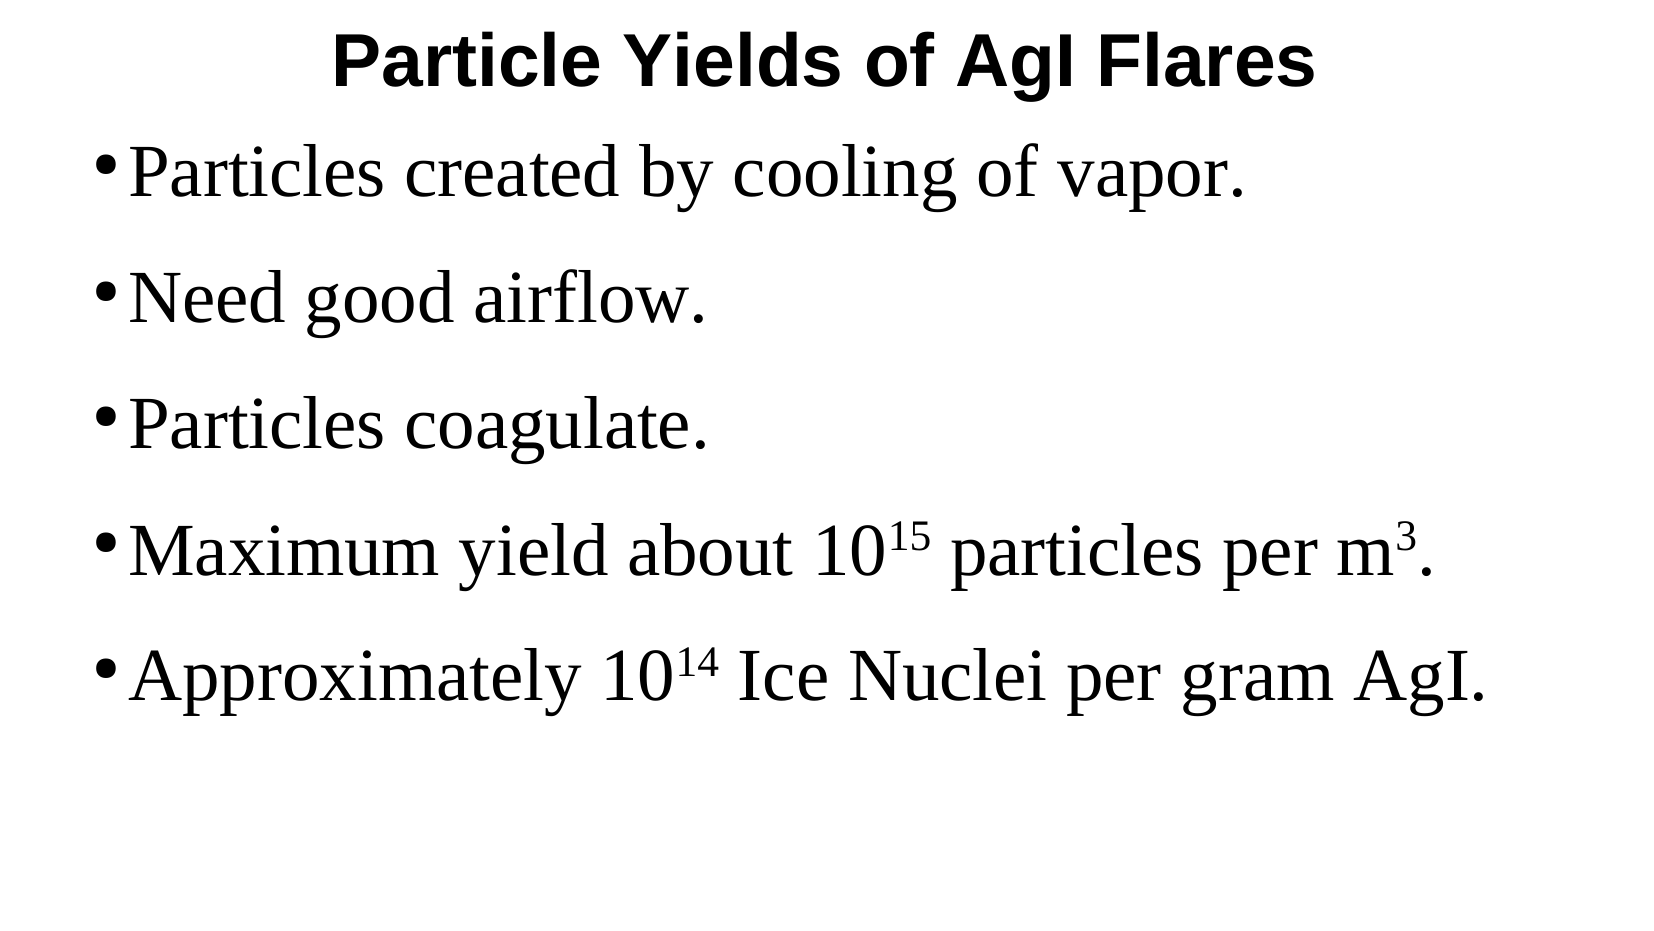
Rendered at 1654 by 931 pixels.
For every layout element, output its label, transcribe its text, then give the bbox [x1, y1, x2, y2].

text_box Particles created by cooling of vapor. Need good airflow. Particles coagulate. Maximum yield about 1015 particles per m3. Approximately 1014 Ice Nuclei per gram AgI. [10, 114, 1645, 724]
title Particle Yields of AgI Flares [0, 5, 1654, 107]
